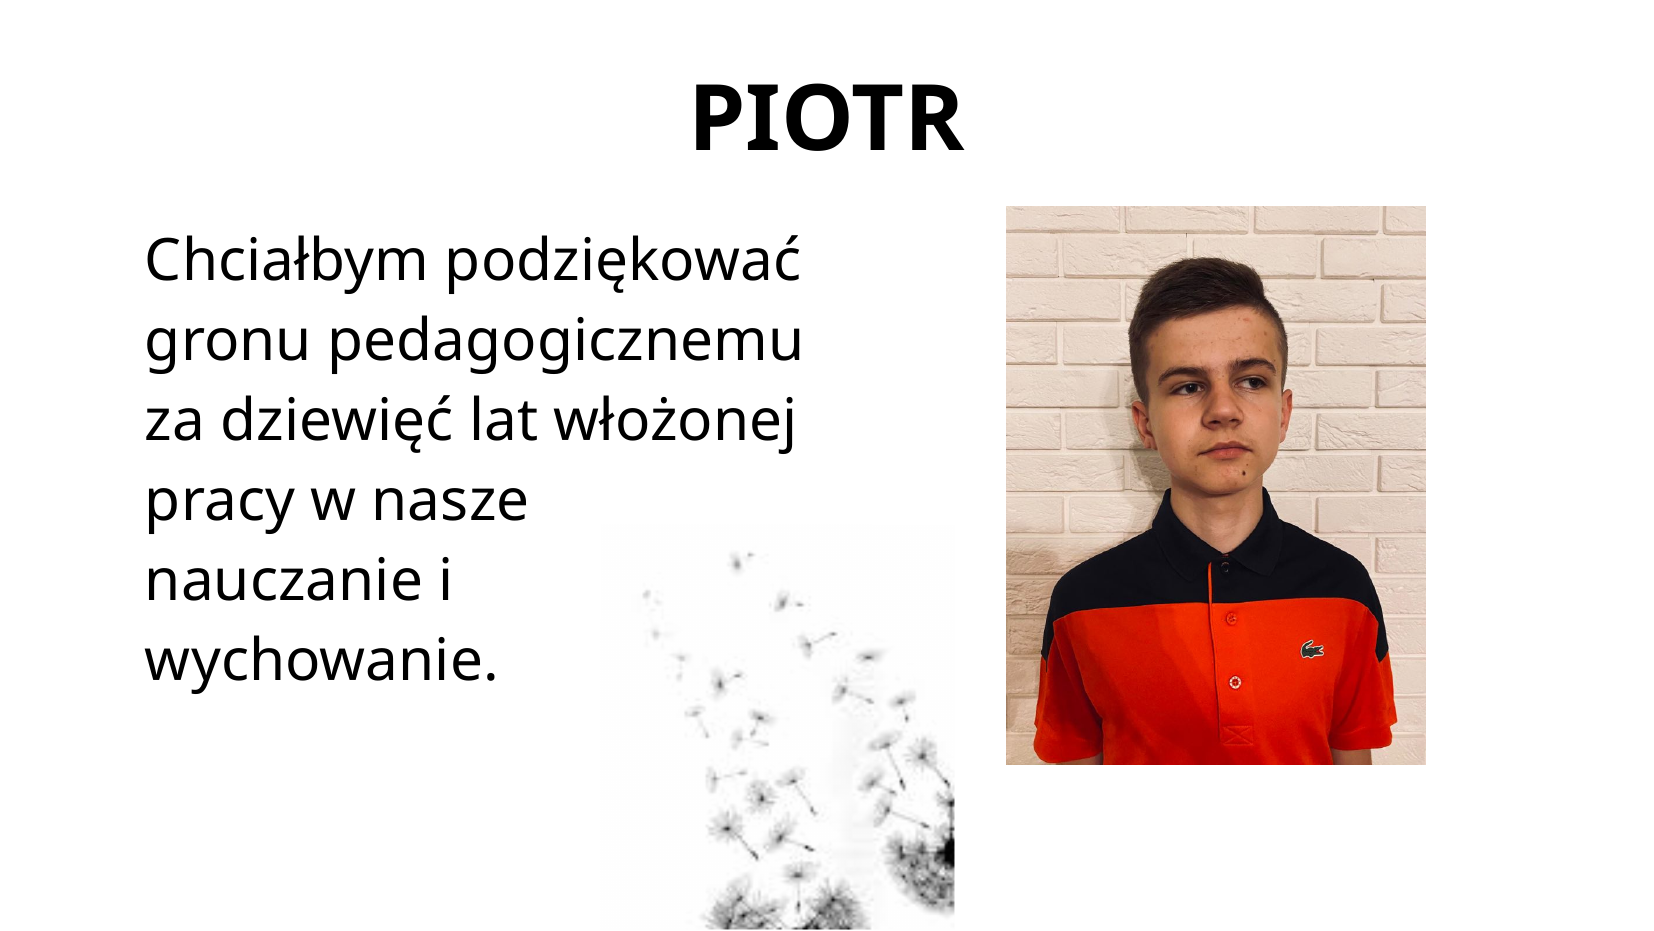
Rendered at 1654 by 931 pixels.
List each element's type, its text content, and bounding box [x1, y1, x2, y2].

picture [1006, 206, 1426, 766]
title PIOTR [82, 37, 1571, 193]
picture [600, 525, 955, 930]
list Chciałbym podziękować gronu pedagogicznemu za dziewięć lat włożonej pracy w nasze nauczanie i wychowanie. [82, 217, 809, 758]
